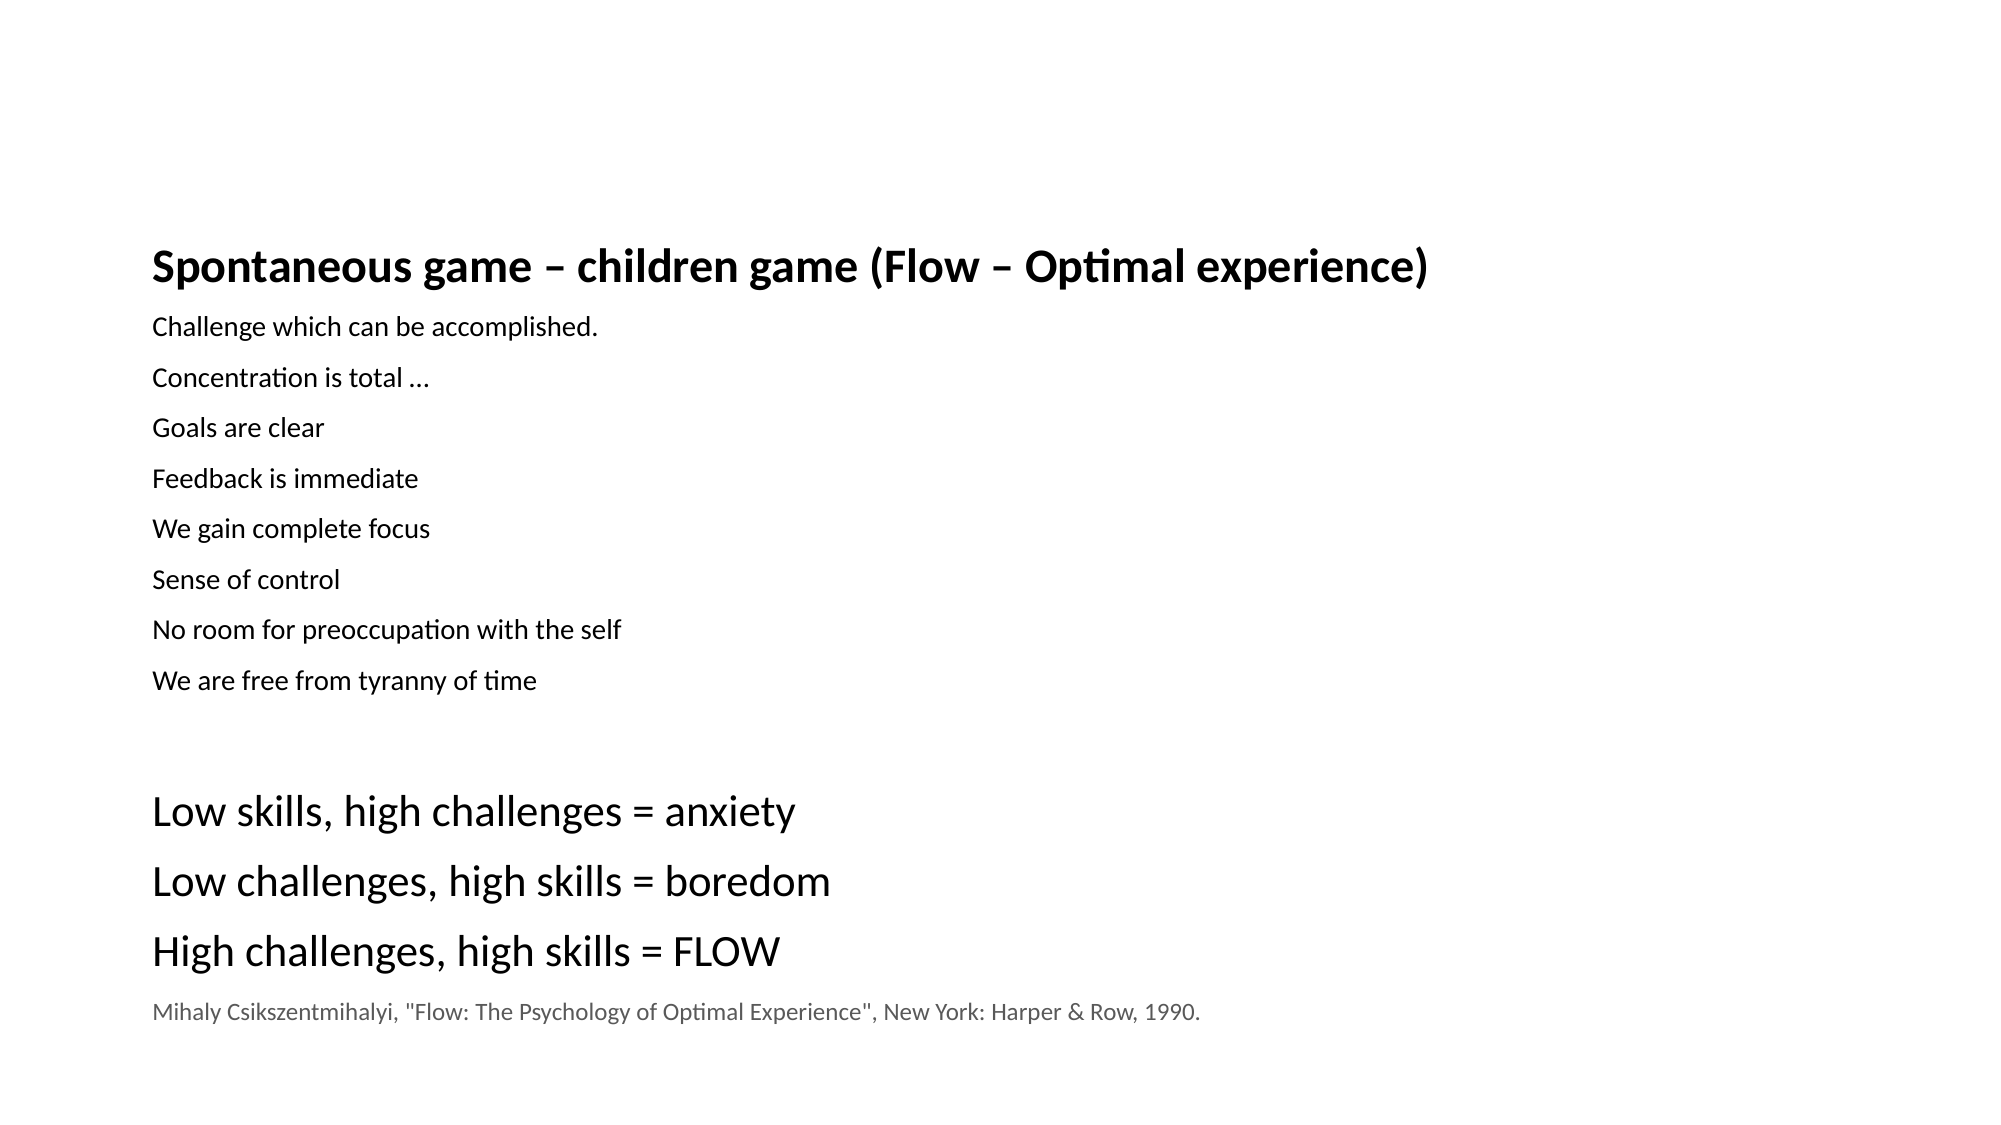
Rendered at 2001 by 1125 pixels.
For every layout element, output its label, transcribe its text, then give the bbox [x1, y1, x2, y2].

list Spontaneous game – children game (Flow – Optimal experience) Challenge which can be accomplished. Concentration is total … Goals are clear Feedback is immediate We gain complete focus Sense of control No room for preoccupation with the self We are free from tyranny of time Low skills, high challenges = anxiety Low challenges, high skills = boredom High challenges, high skills = FLOW [137, 226, 1863, 988]
text_box Mihaly Csikszentmihalyi, "Flow: The Psychology of Optimal Experience", New York: Harper & Row, 1990. [137, 988, 1900, 1034]
